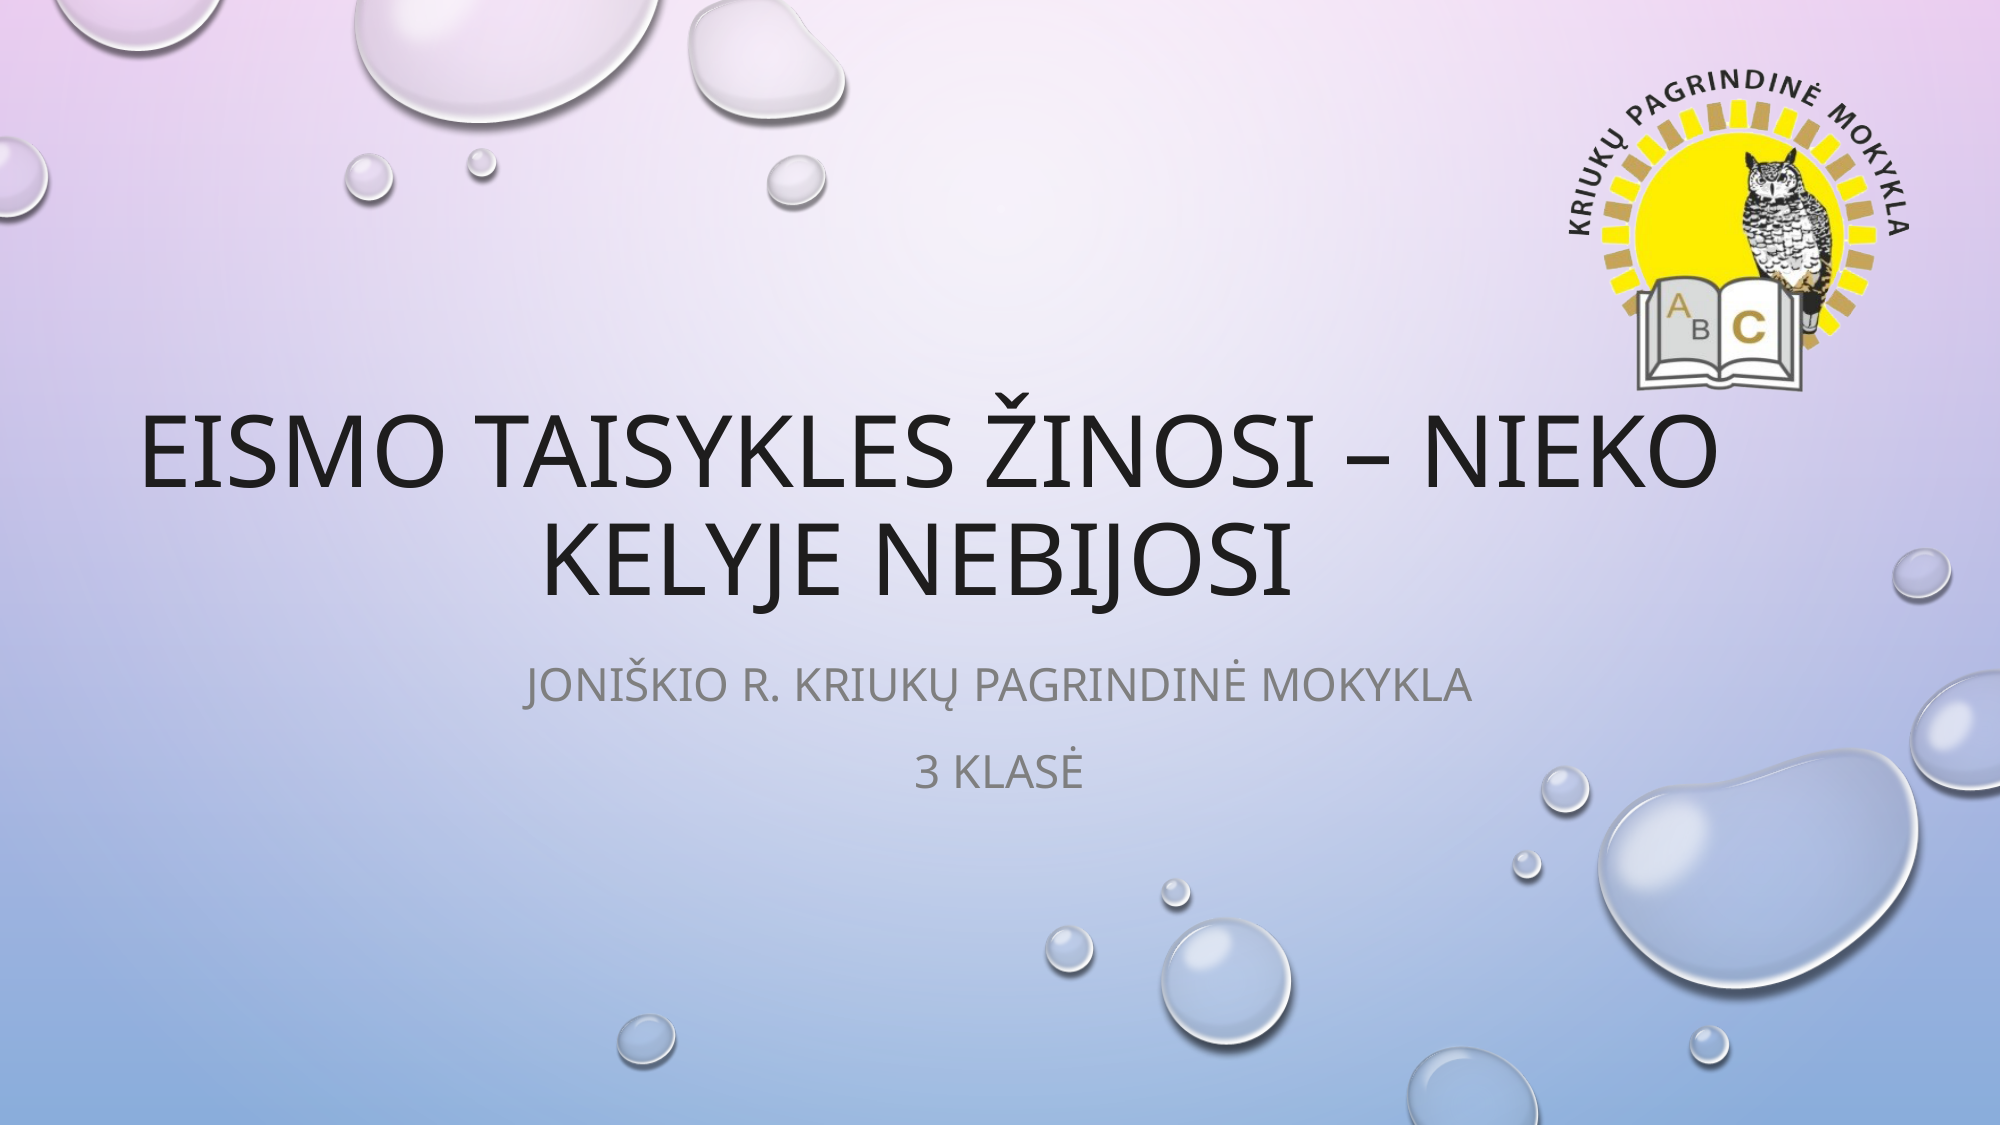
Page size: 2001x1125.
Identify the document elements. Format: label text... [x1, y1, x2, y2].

picture [1488, 0, 1990, 462]
title Eismo taisykles žinosi – nieko kelyje nebijosi [10, 213, 1824, 625]
subtitle Joniškio r. Kriukų pagrindinė mokykla 3 klasė [287, 637, 1713, 863]
